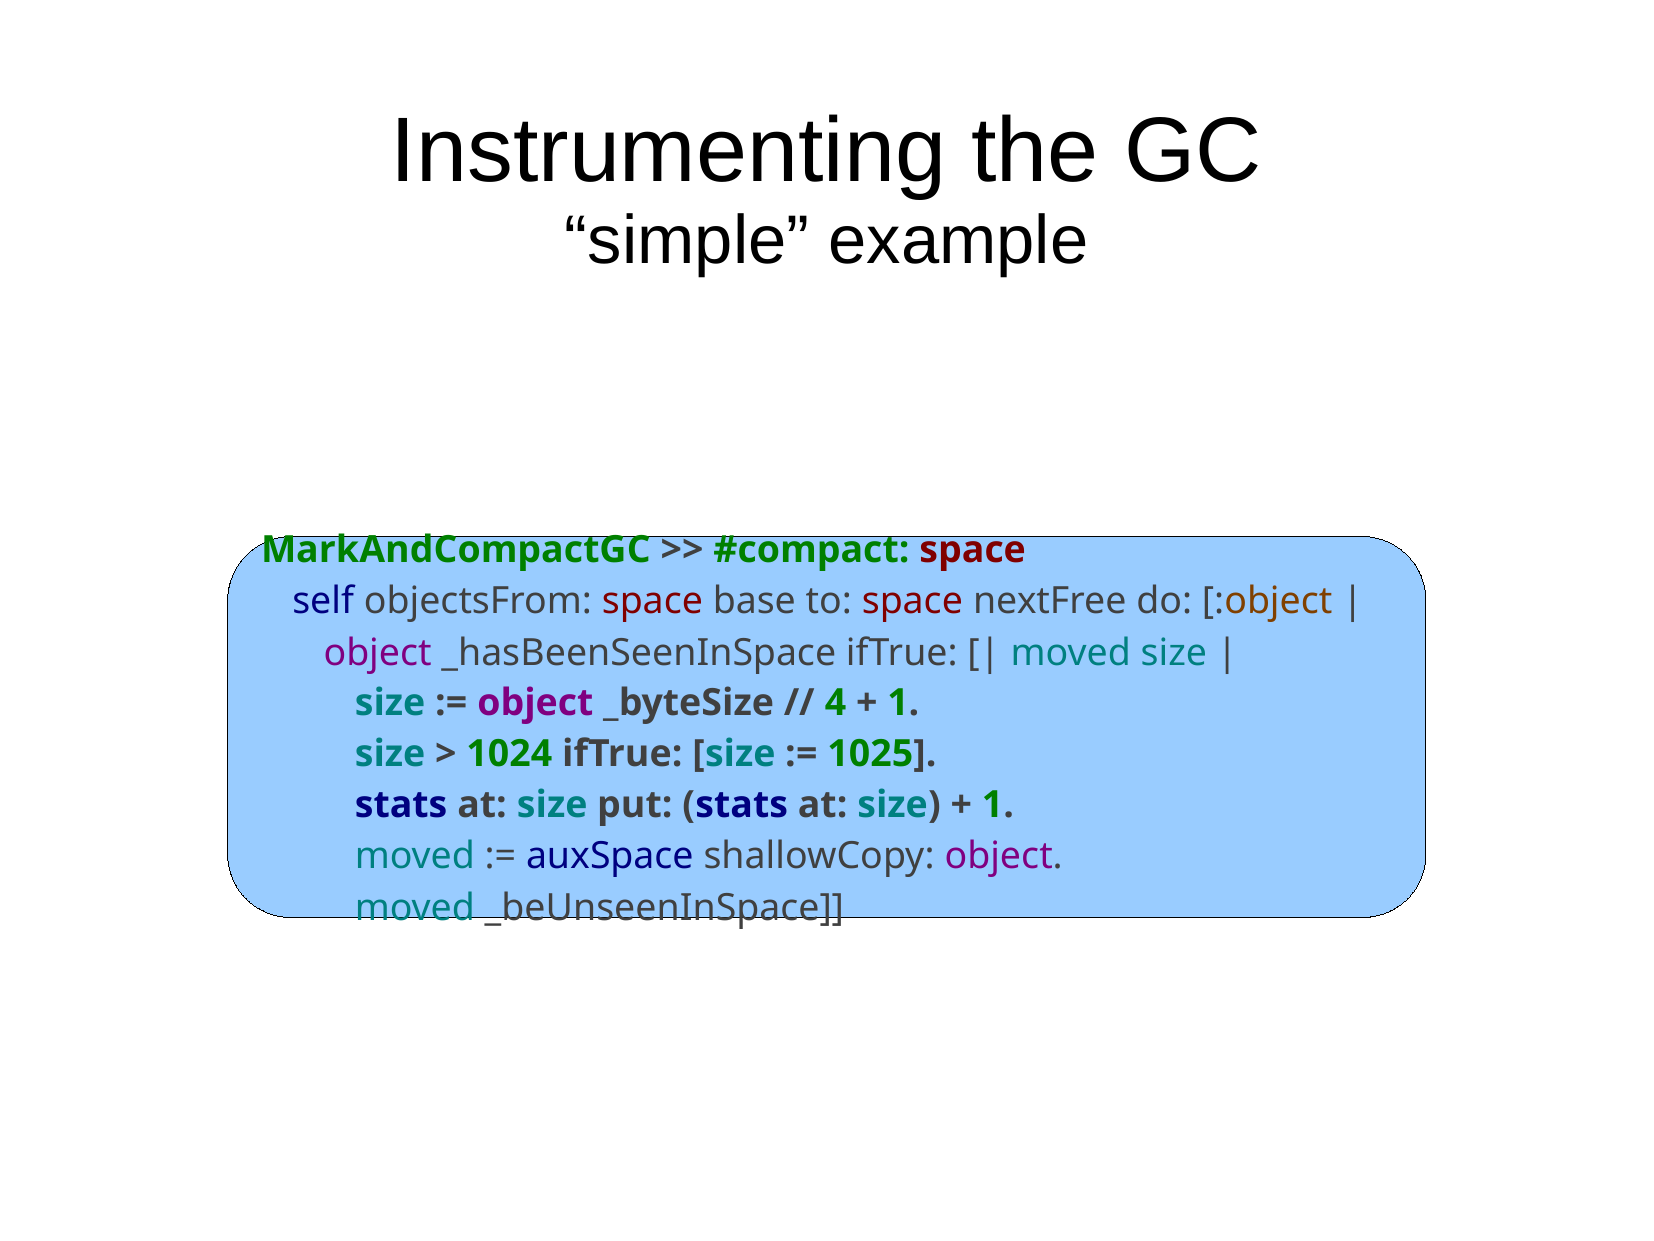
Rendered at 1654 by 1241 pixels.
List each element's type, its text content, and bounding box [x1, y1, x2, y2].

text_box MarkAndCompactGC >> #compact: space self objectsFrom: space base to: space nextFree do: [:object | object _hasBeenSeenInSpace ifTrue: [| moved size | size := object _byteSize // 4 + 1. size > 1024 ifTrue: [size := 1025]. stats at: size put: (stats at: size) + 1. moved := auxSpace shallowCopy: object. moved _beUnseenInSpace]] [227, 536, 1426, 918]
text_box Instrumenting the GC “simple” example [143, 91, 1511, 286]
